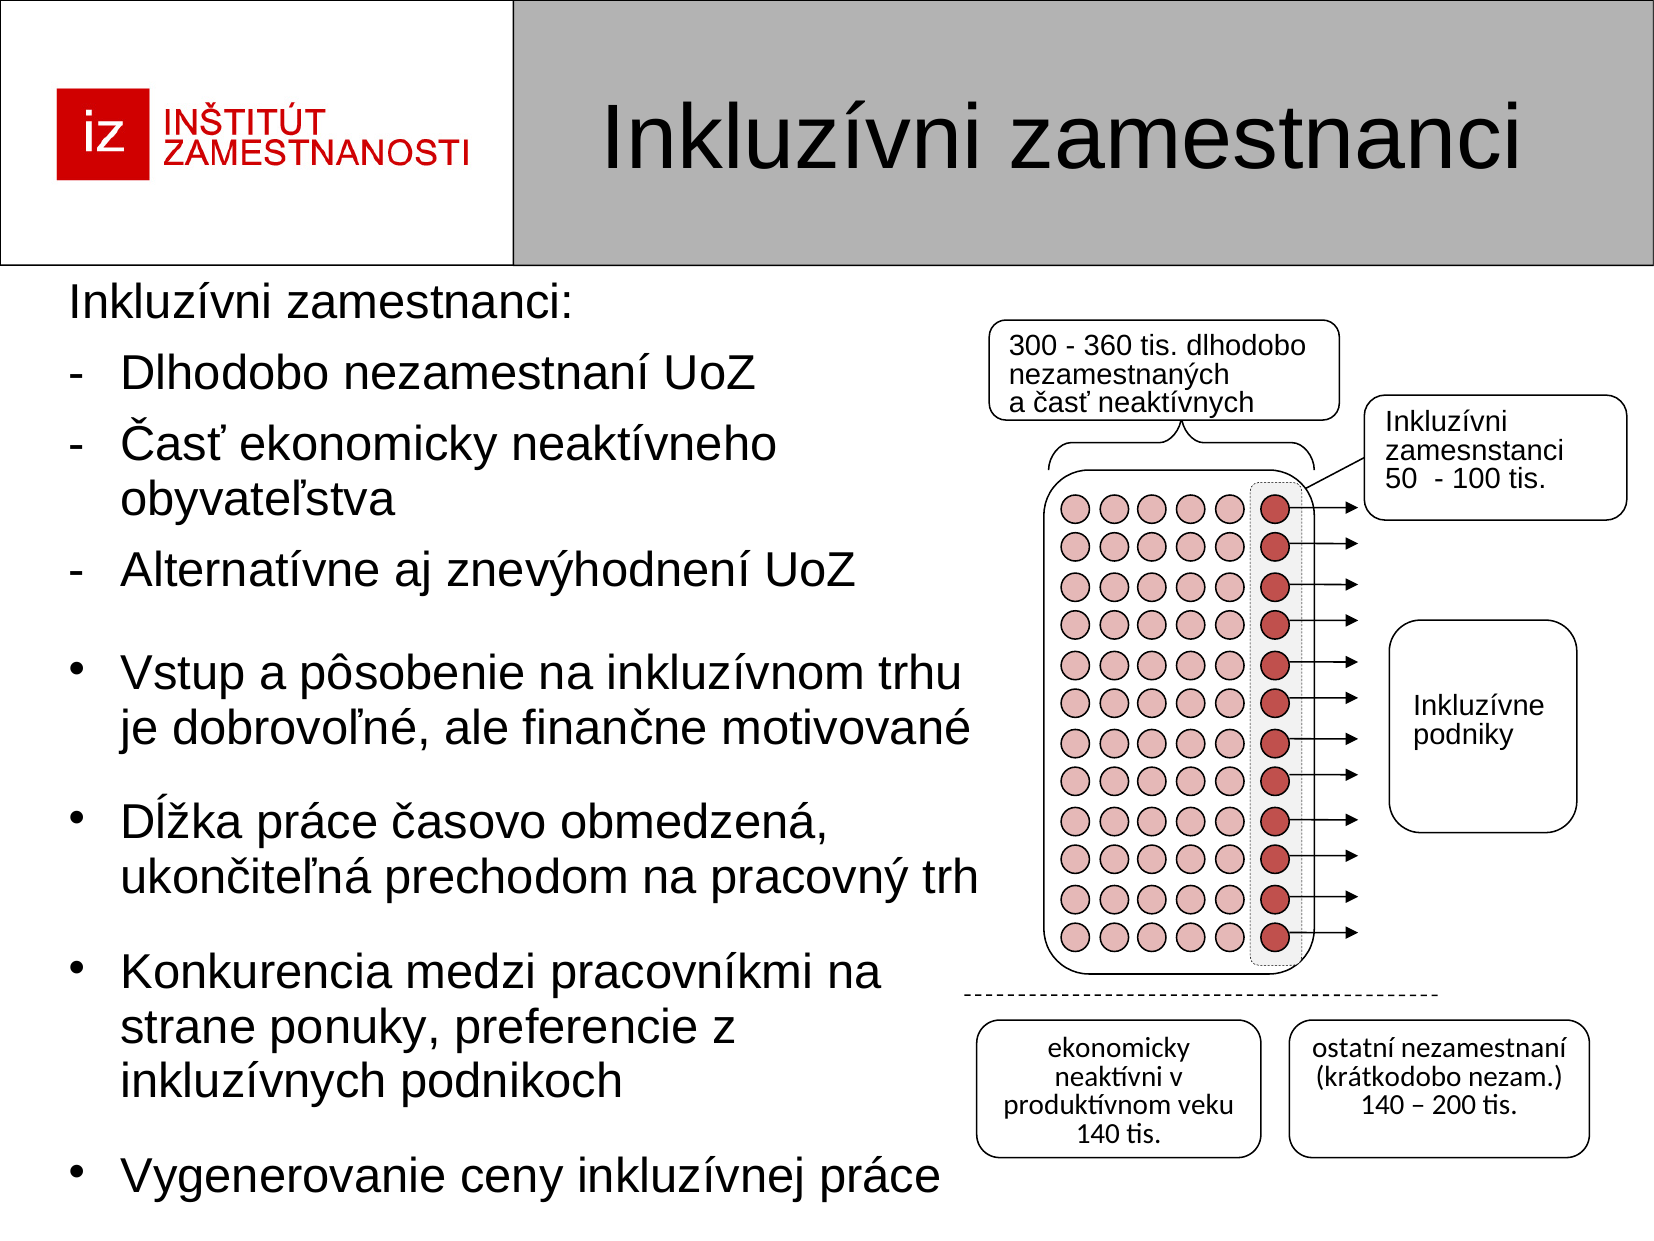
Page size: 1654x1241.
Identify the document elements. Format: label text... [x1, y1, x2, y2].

list Inkluzívni zamestnanci: - Dlhodobo nezamestnaní UoZ - Časť ekonomicky neaktívneho obyvateľstva - Alternatívne aj znevýhodnení UoZ Vstup a pôsobenie na inkluzívnom trhu je dobrovoľné, ale finančne motivované Dĺžka práce časovo obmedzená, ukončiteľná prechodom na pracovný trh Konkurencia medzi pracovníkmi na strane ponuky, preferencie z inkluzívnych podnikoch Vygenerovanie ceny inkluzívnej práce [51, 270, 1002, 1205]
text_box Inkluzívne podniky [1389, 620, 1577, 833]
text_box ekonomicky neaktívni v produktívnom veku 140 tis. [976, 1020, 1261, 1158]
text_box Inkluzívni zamesnstanci 50 - 100 tis. [1364, 395, 1627, 521]
picture [5, 7, 512, 256]
text_box ostatní nezamestnaní (krátkodobo nezam.) 140 – 200 tis. [1289, 1020, 1590, 1158]
title Inkluzívni zamestnanci [560, 37, 1565, 229]
text_box 300 - 360 tis. dlhodobo nezamestnaných a časť neaktívnych [989, 320, 1340, 421]
text_box [1043, 470, 1315, 974]
